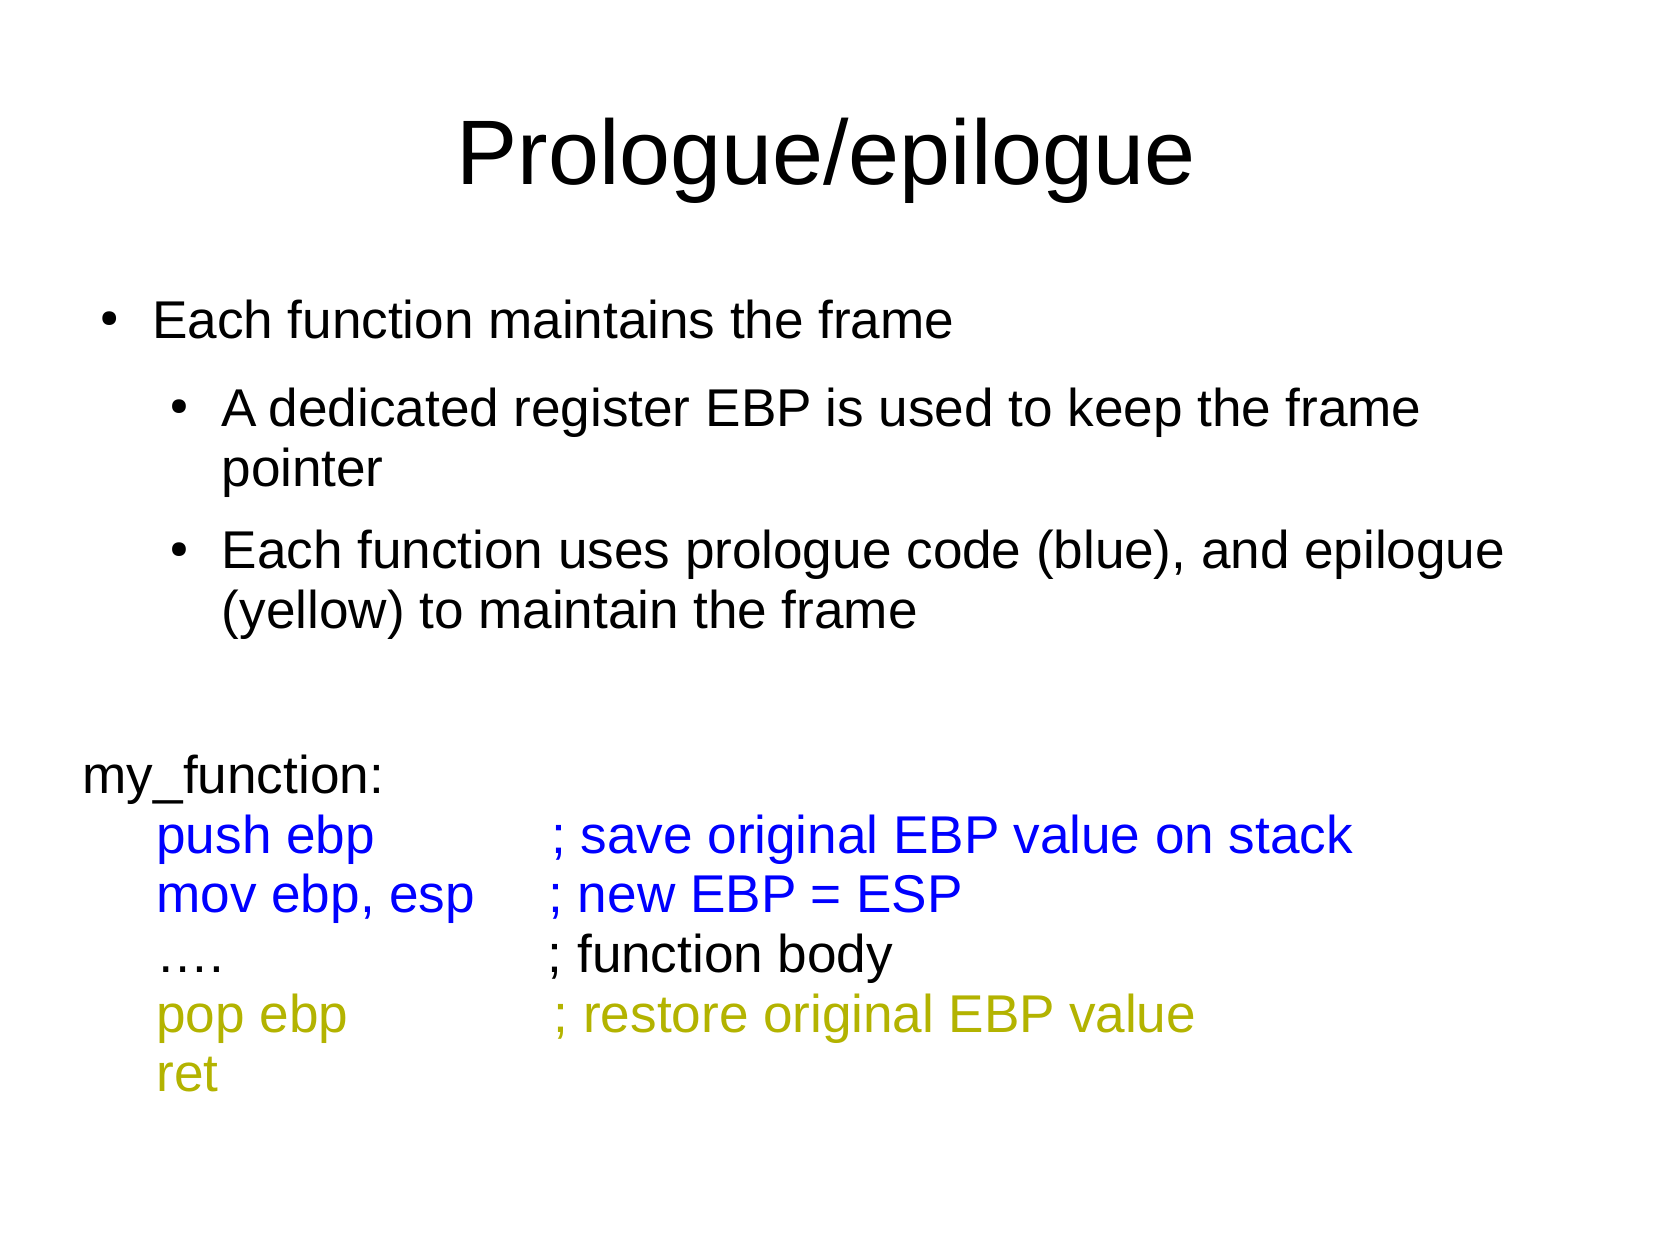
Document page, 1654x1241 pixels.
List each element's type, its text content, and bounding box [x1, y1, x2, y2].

title Prologue/epilogue [82, 49, 1571, 257]
list Each function maintains the frame A dedicated register EBP is used to keep the frame pointer Each function uses prologue code (blue), and epilogue (yellow) to maintain the frame my_function: push ebp ; save original EBP value on stack mov ebp, esp ; new EBP = ESP …. ; function body pop ebp ; restore original EBP value ret [82, 290, 1571, 1109]
